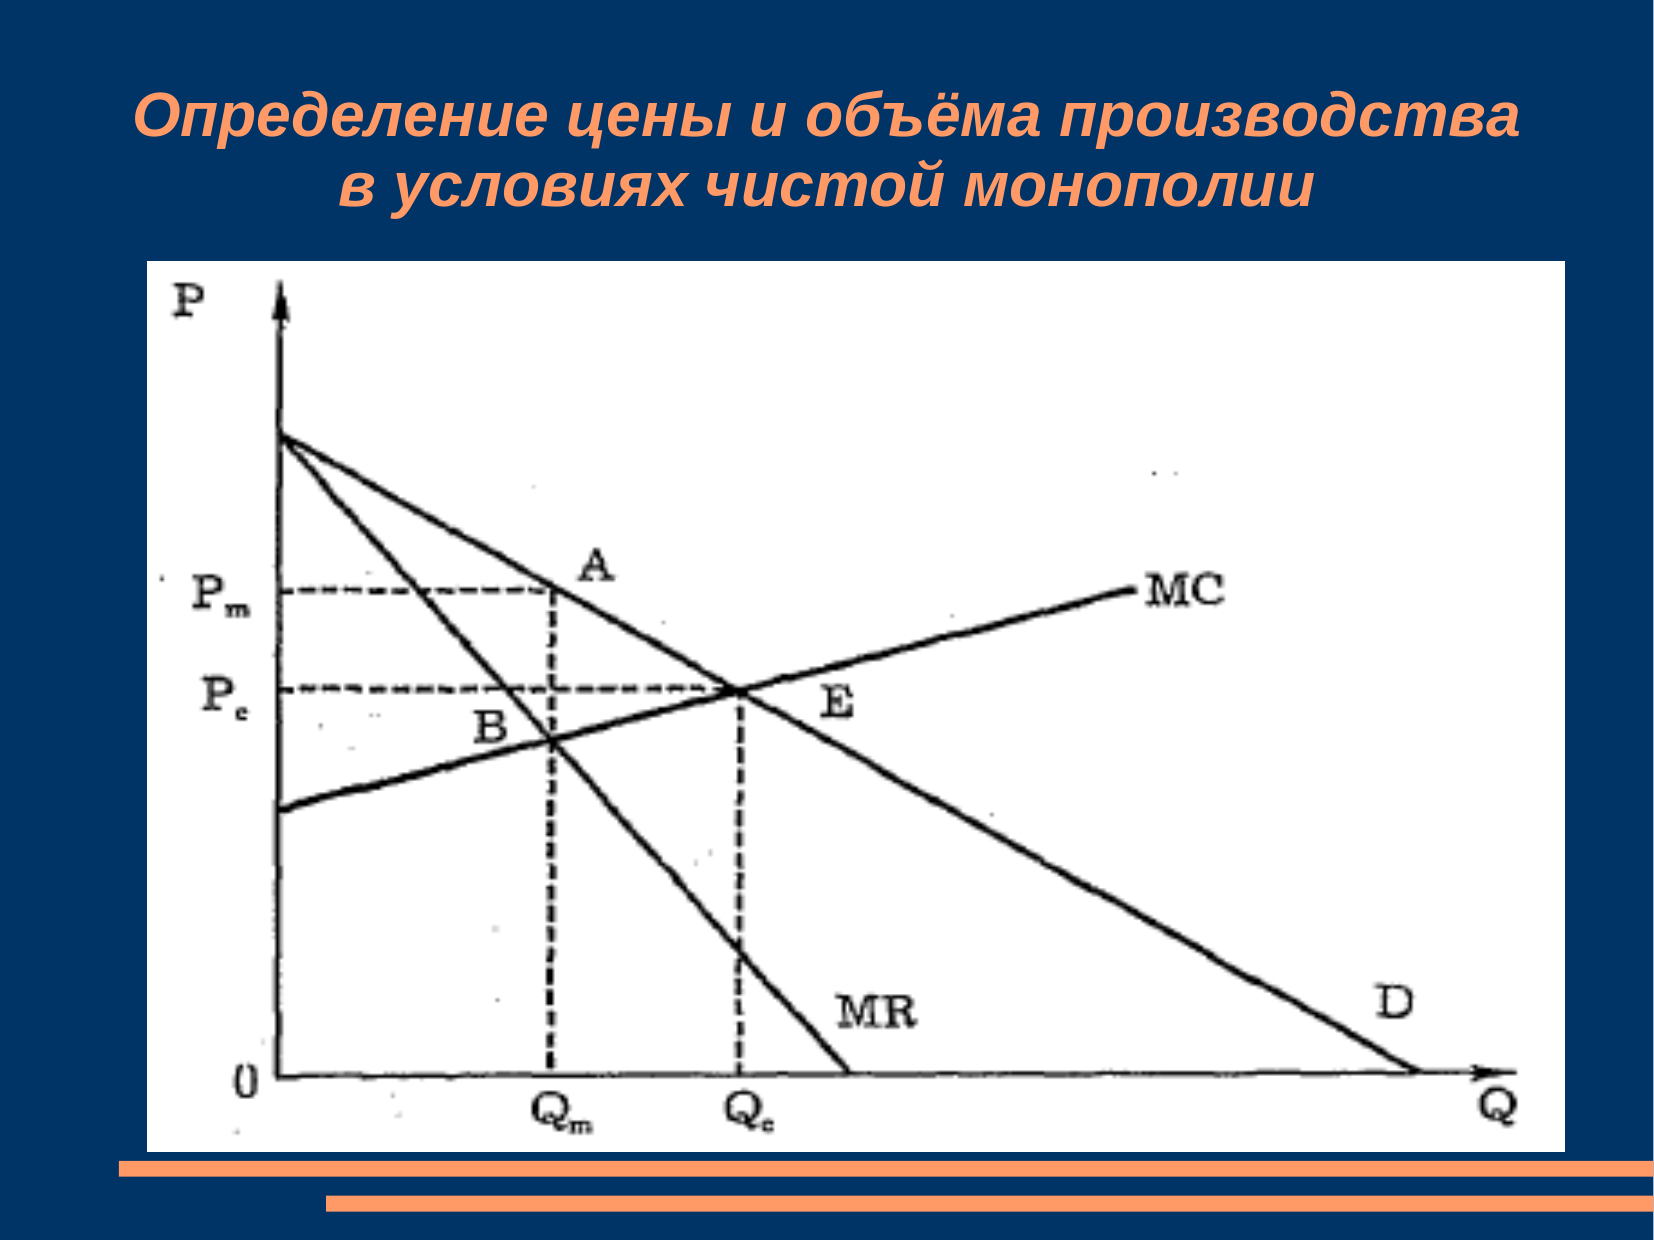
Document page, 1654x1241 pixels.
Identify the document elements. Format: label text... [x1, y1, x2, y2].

picture [147, 261, 1565, 1152]
title Определение цены и объёма производства в условиях чистой монополии [121, 46, 1534, 254]
